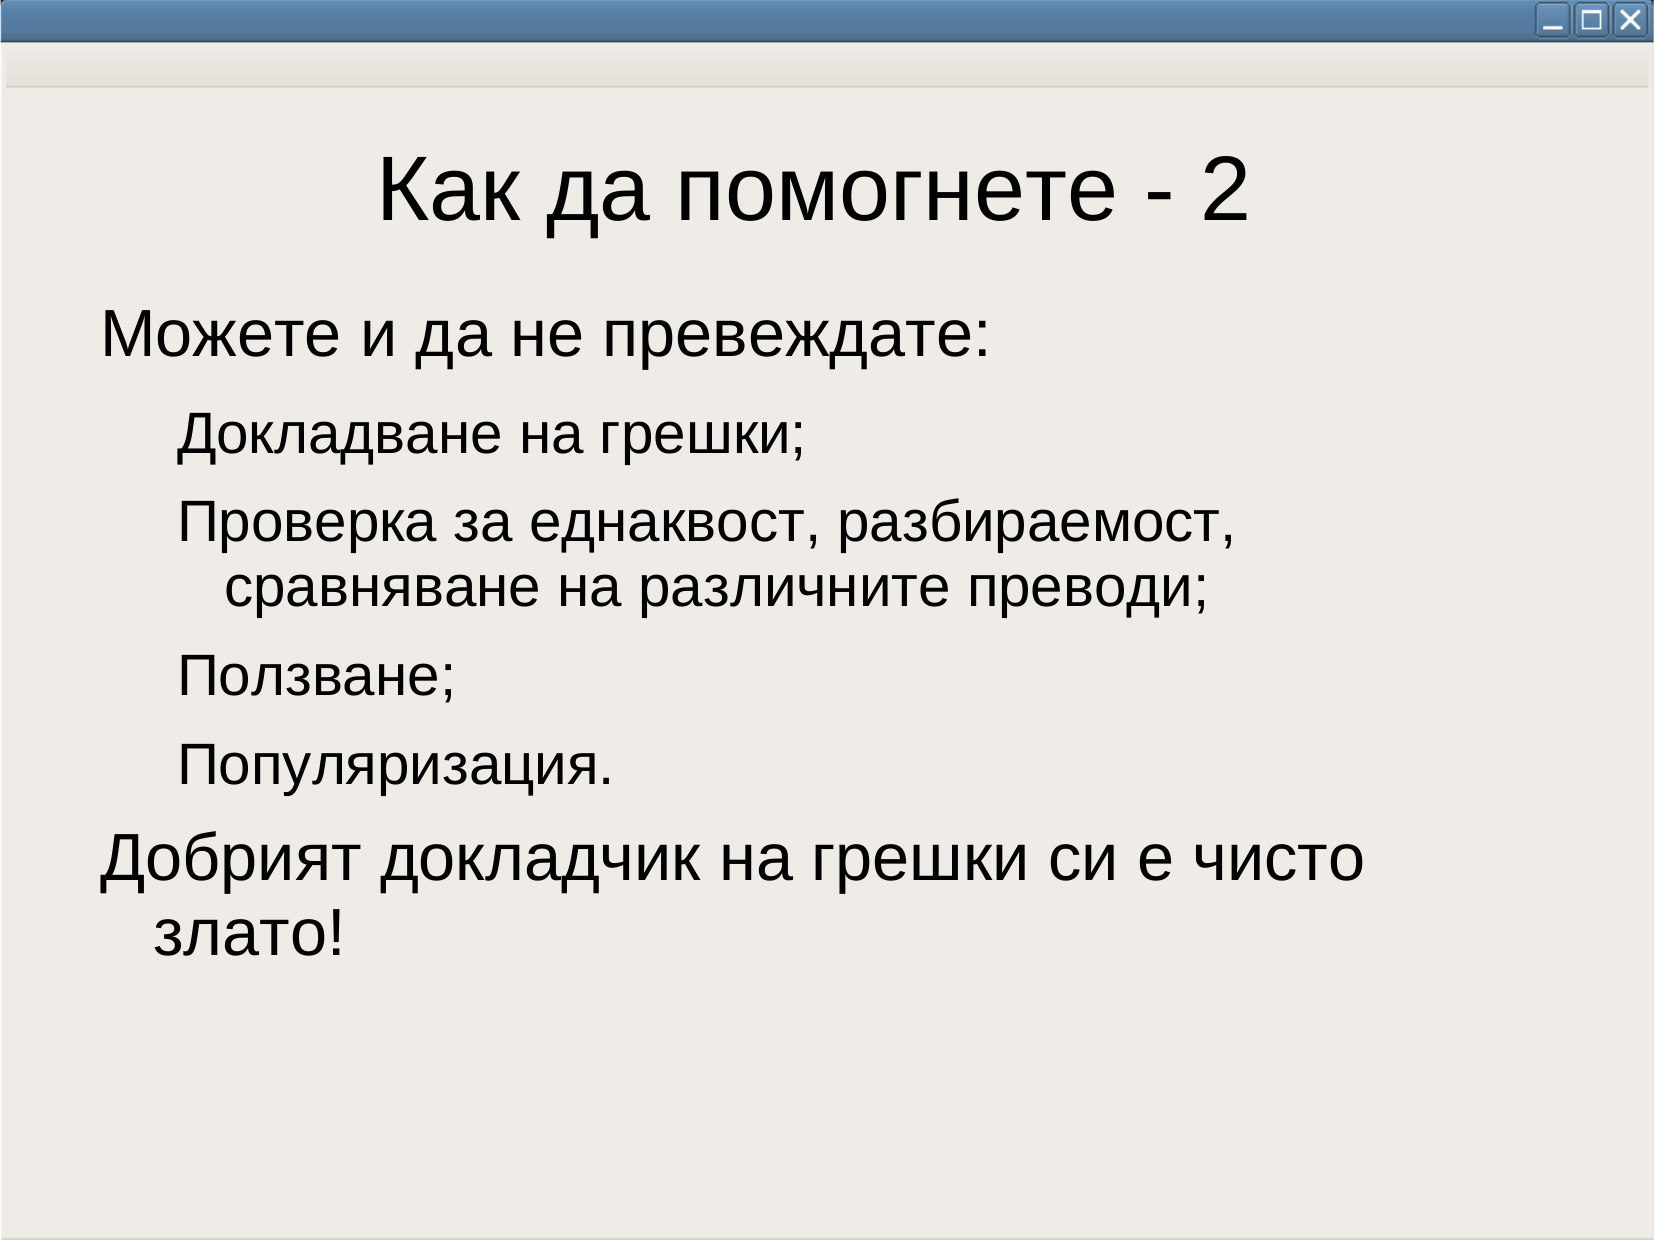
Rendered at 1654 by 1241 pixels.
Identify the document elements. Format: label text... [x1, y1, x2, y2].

picture [0, 0, 1654, 1240]
title Как да помогнете - 2 [82, 84, 1571, 292]
list Можете и да не превеждате: Докладване на грешки; Проверка за еднаквост, разбираемост, сравняване на различните преводи; Ползване; Популяризация. Добрият докладчик на грешки си е чисто злато! [82, 296, 1571, 1115]
